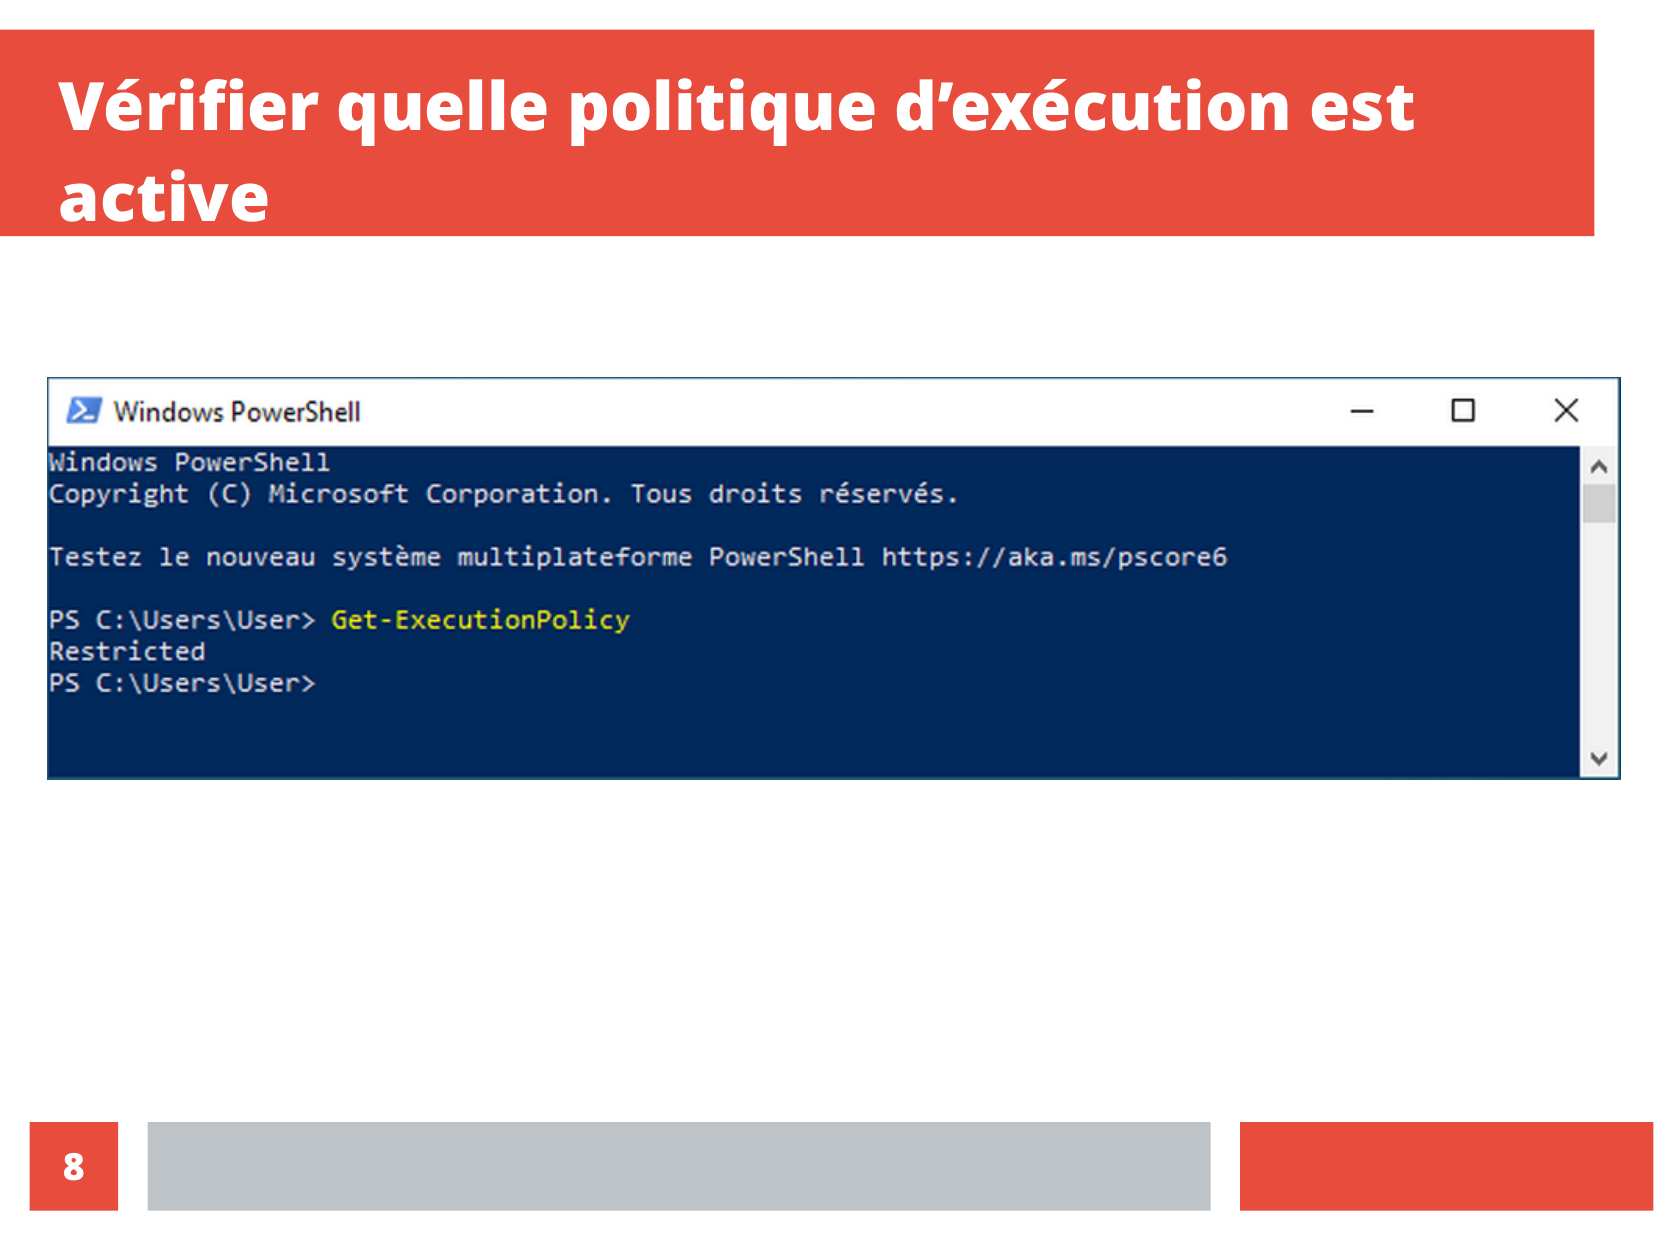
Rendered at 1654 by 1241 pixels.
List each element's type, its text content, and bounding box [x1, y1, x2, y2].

title Vérifier quelle politique d’exécution est active [59, 59, 1595, 207]
picture [47, 377, 1621, 780]
